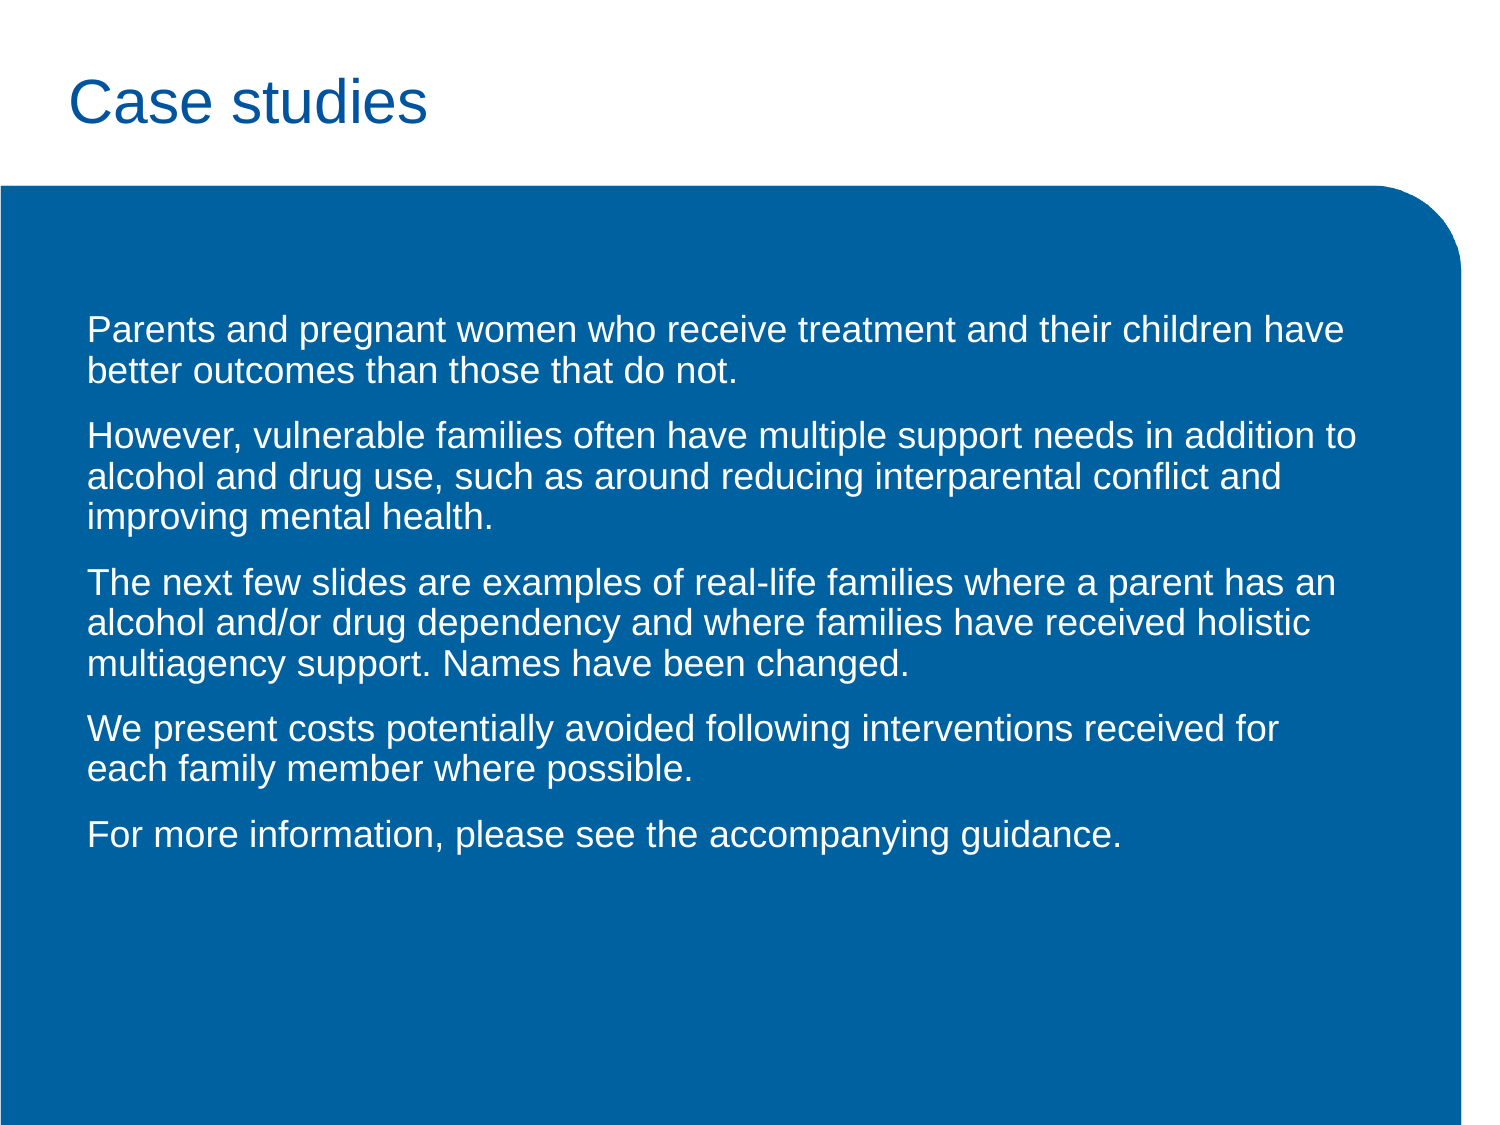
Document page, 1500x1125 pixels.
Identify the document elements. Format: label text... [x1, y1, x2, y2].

picture [0, 0, 1500, 1125]
list Parents and pregnant women who receive treatment and their children have better outcomes than those that do not. However, vulnerable families often have multiple support needs in addition to alcohol and drug use, such as around reducing interparental conflict and improving mental health. The next few slides are examples of real-life families where a parent has an alcohol and/or drug dependency and where families have received holistic multiagency support. Names have been changed. We present costs potentially avoided following interventions received for each family member where possible. For more information, please see the accompanying guidance. [53, 233, 1383, 990]
title Case studies [53, 44, 1347, 163]
